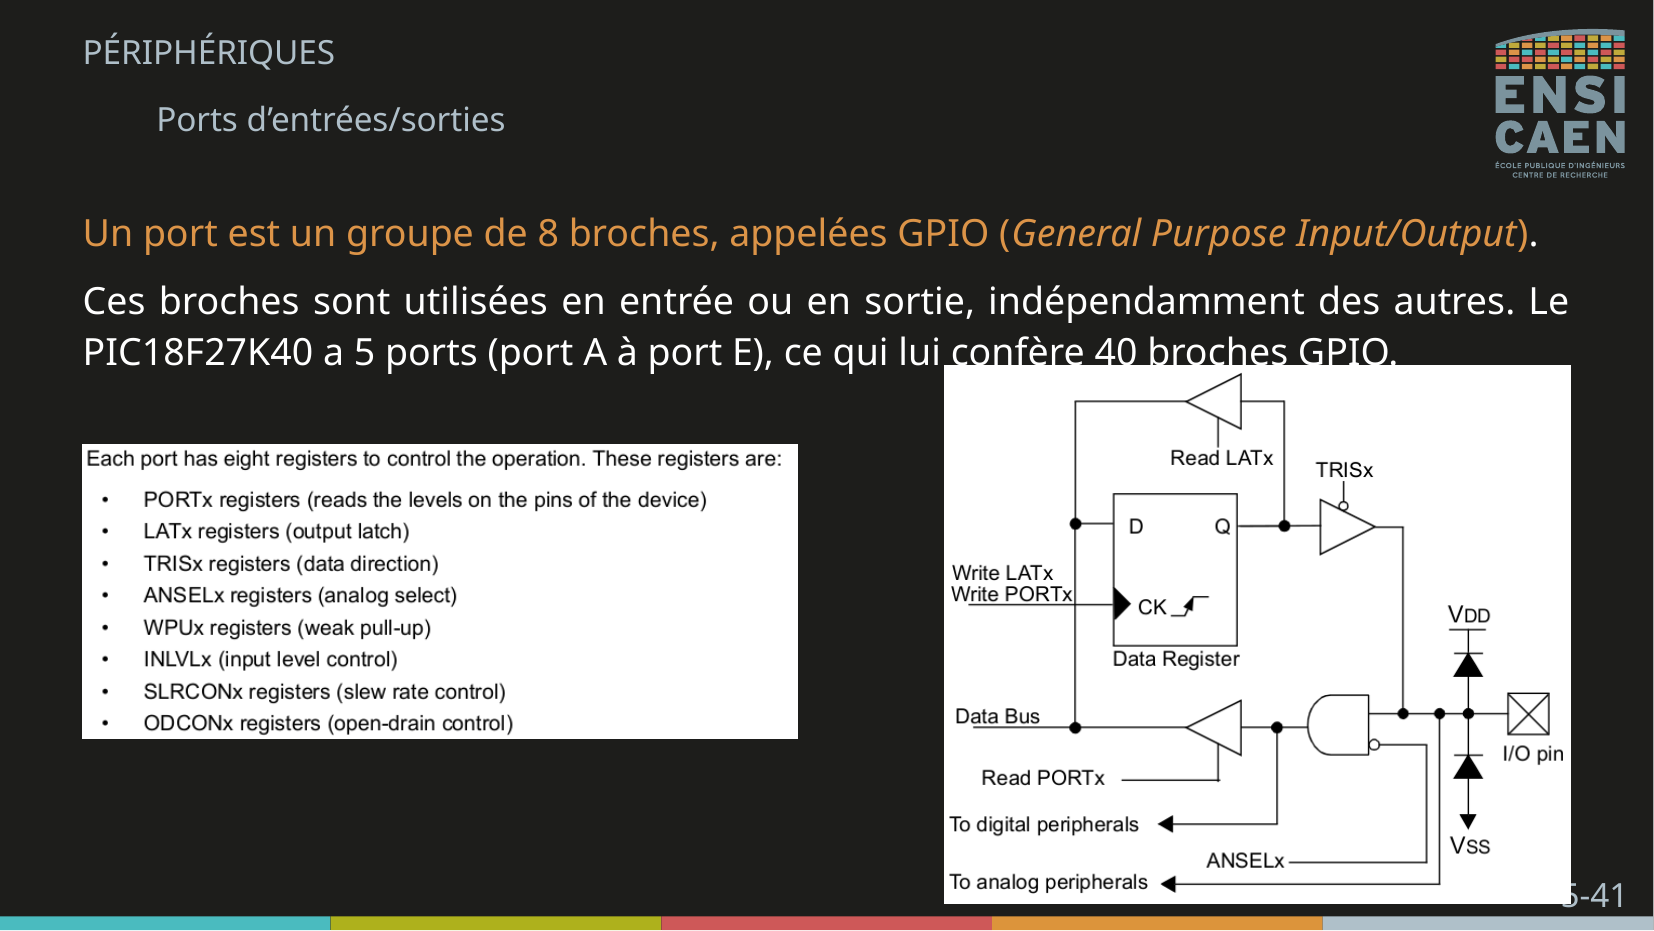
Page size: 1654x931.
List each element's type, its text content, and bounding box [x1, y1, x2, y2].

picture [944, 365, 1571, 904]
list Un port est un groupe de 8 broches, appelées GPIO (General Purpose Input/Output). Ces broches sont utilisées en entrée ou en sortie, indépendamment des autres. Le PIC18F27K40 a 5 ports (port A à port E), ce qui lui confère 40 broches GPIO. [82, 206, 1571, 916]
title PÉRIPHÉRIQUES Ports d’entrées/sorties [82, 0, 1467, 148]
picture [82, 444, 798, 739]
